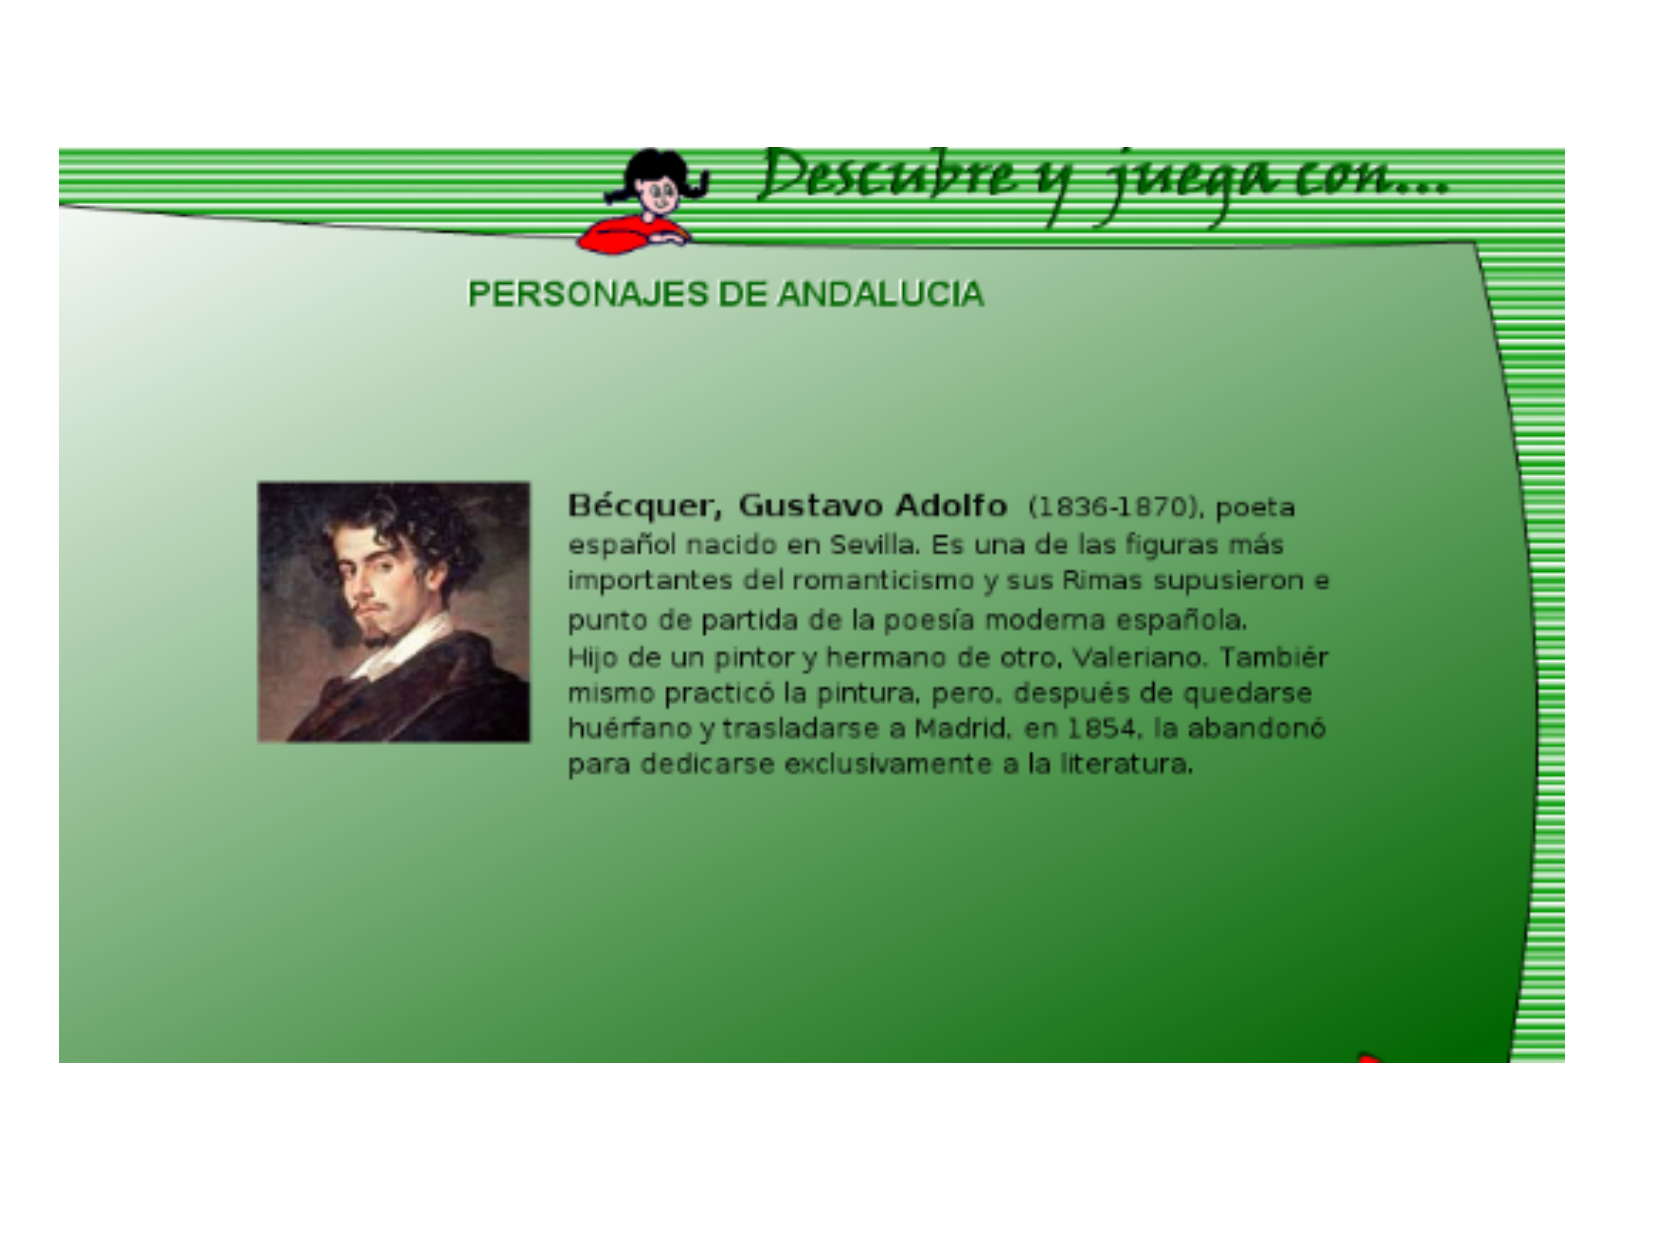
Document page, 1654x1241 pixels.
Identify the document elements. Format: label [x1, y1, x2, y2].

picture [59, 147, 1565, 1063]
